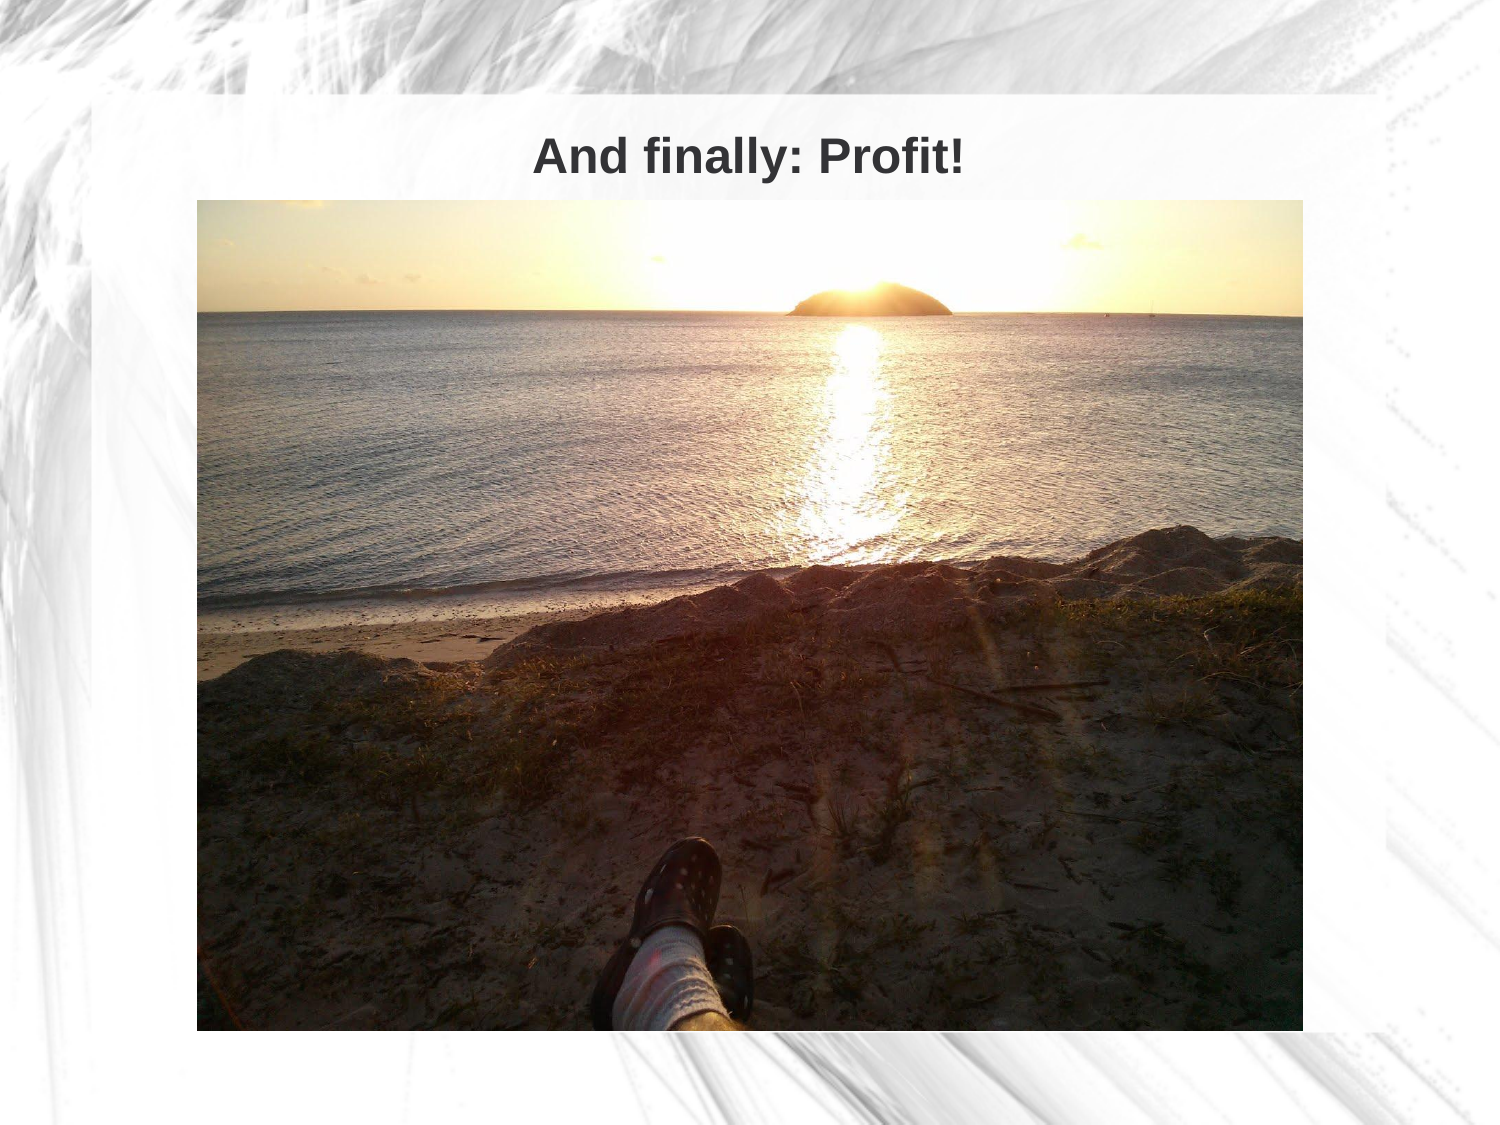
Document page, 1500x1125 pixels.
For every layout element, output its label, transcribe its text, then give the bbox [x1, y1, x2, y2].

title And finally: Profit! [61, 108, 1412, 251]
picture [0, 0, 1500, 1125]
text_box [197, 200, 1303, 1031]
